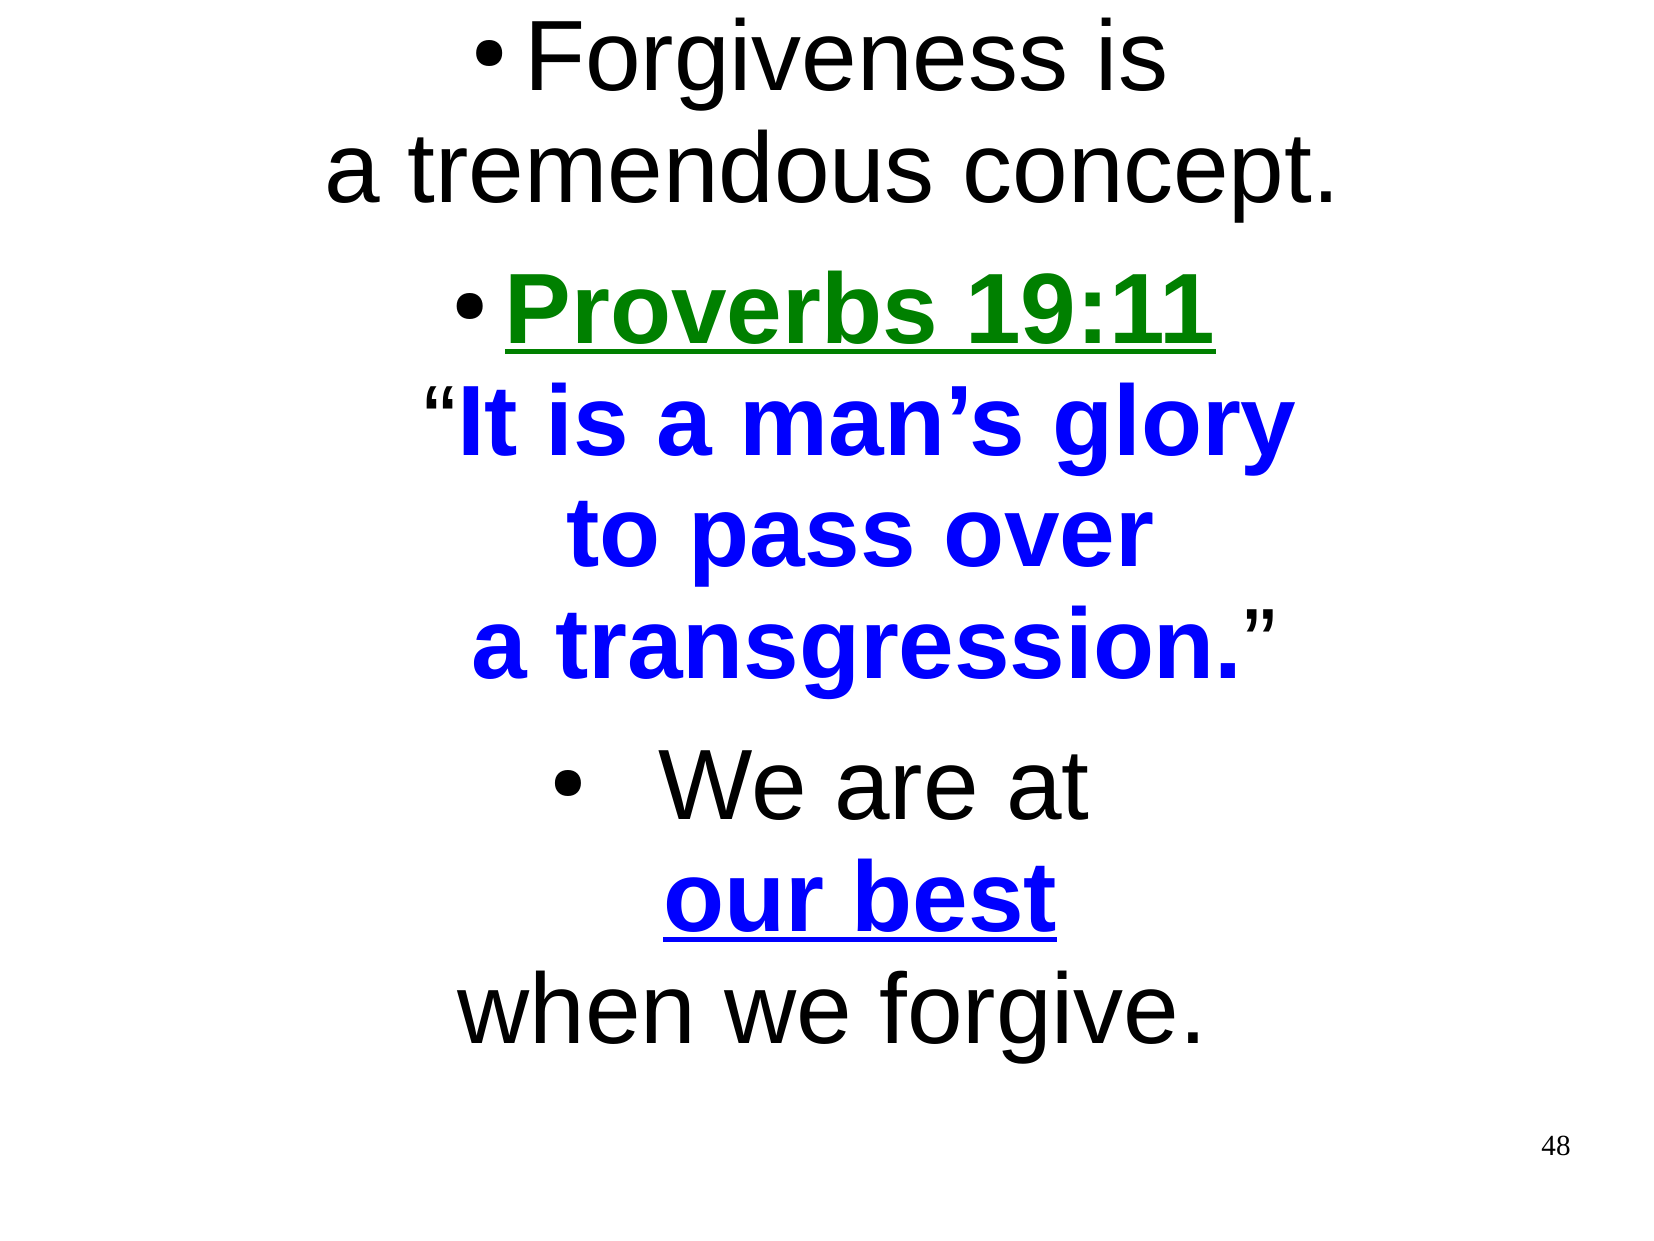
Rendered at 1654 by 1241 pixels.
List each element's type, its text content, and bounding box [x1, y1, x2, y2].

list Forgiveness is a tremendous concept. Proverbs 19:11 “It is a man’s glory to pass over a transgression.” We are at our best when we forgive. [0, 0, 1651, 1238]
